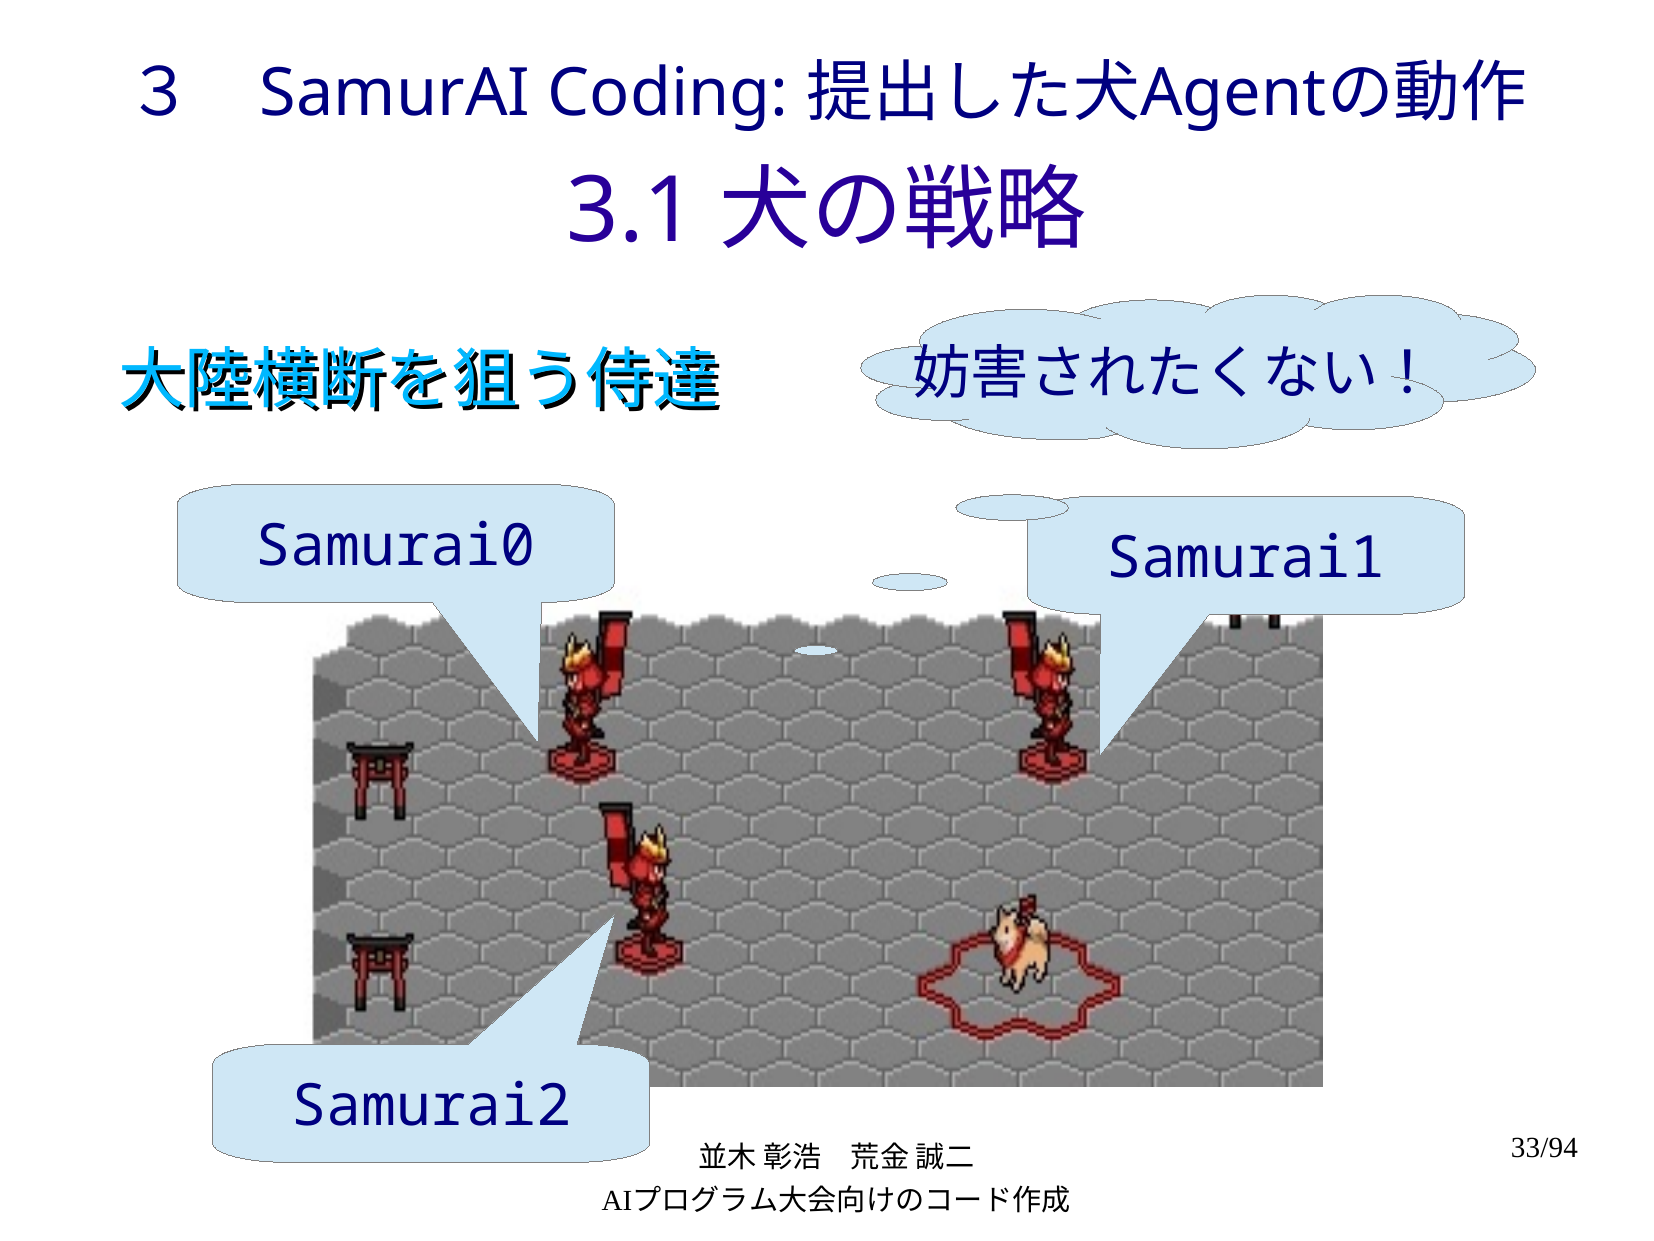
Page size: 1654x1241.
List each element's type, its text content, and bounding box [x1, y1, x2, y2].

text_box Samurai1 [1027, 496, 1465, 757]
text_box Samurai0 [177, 484, 615, 743]
text_box Samurai2 [212, 913, 650, 1163]
text_box 妨害されたくない！ [872, 573, 948, 591]
list 大陸横断を狙う侍達 [118, 324, 1571, 1045]
picture [283, 531, 1323, 1087]
text_box 妨害されたくない！ [794, 645, 838, 656]
text_box 妨害されたくない！ [860, 295, 1536, 449]
title ３ SamurAI Coding: 提出した犬Agentの動作3.1 犬の戦略 [82, 49, 1571, 257]
text_box 妨害されたくない！ [955, 494, 1069, 521]
